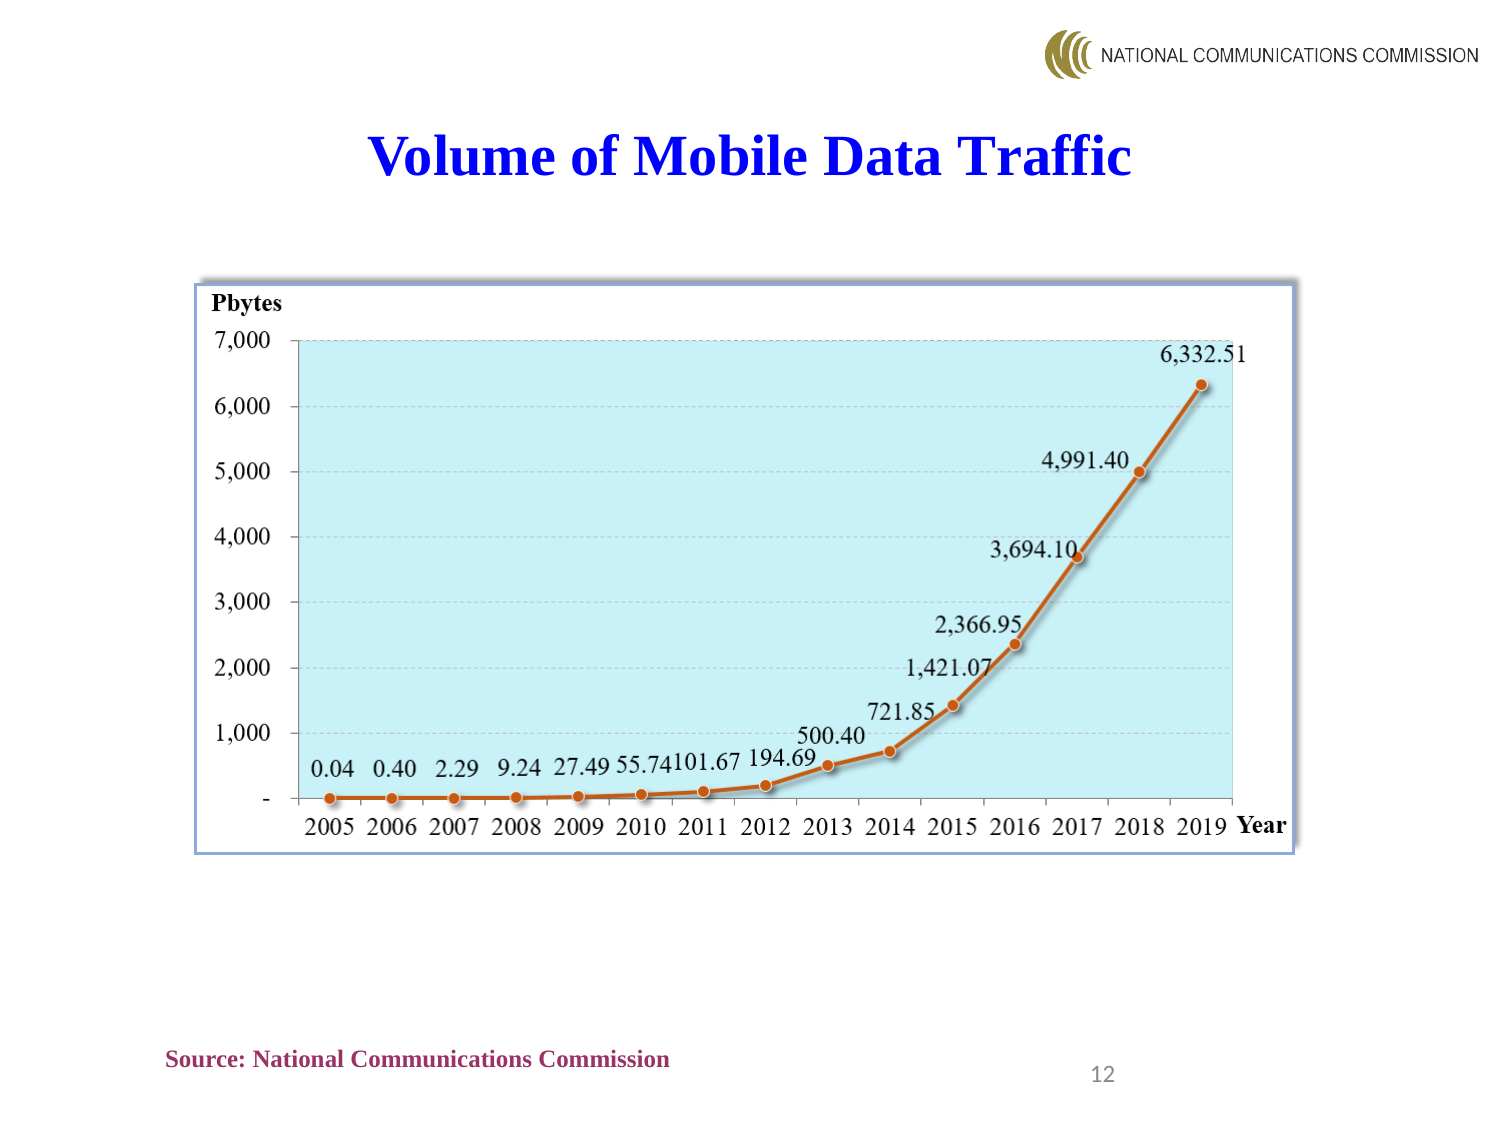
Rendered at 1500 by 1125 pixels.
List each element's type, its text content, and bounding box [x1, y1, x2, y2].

text_box Volume of Mobile Data Traffic [0, 90, 1500, 216]
picture [192, 269, 1308, 856]
text_box [1074, 1042, 1426, 1103]
text_box Source: National Communications Commission [0, 1035, 703, 1081]
picture [1045, 30, 1479, 79]
